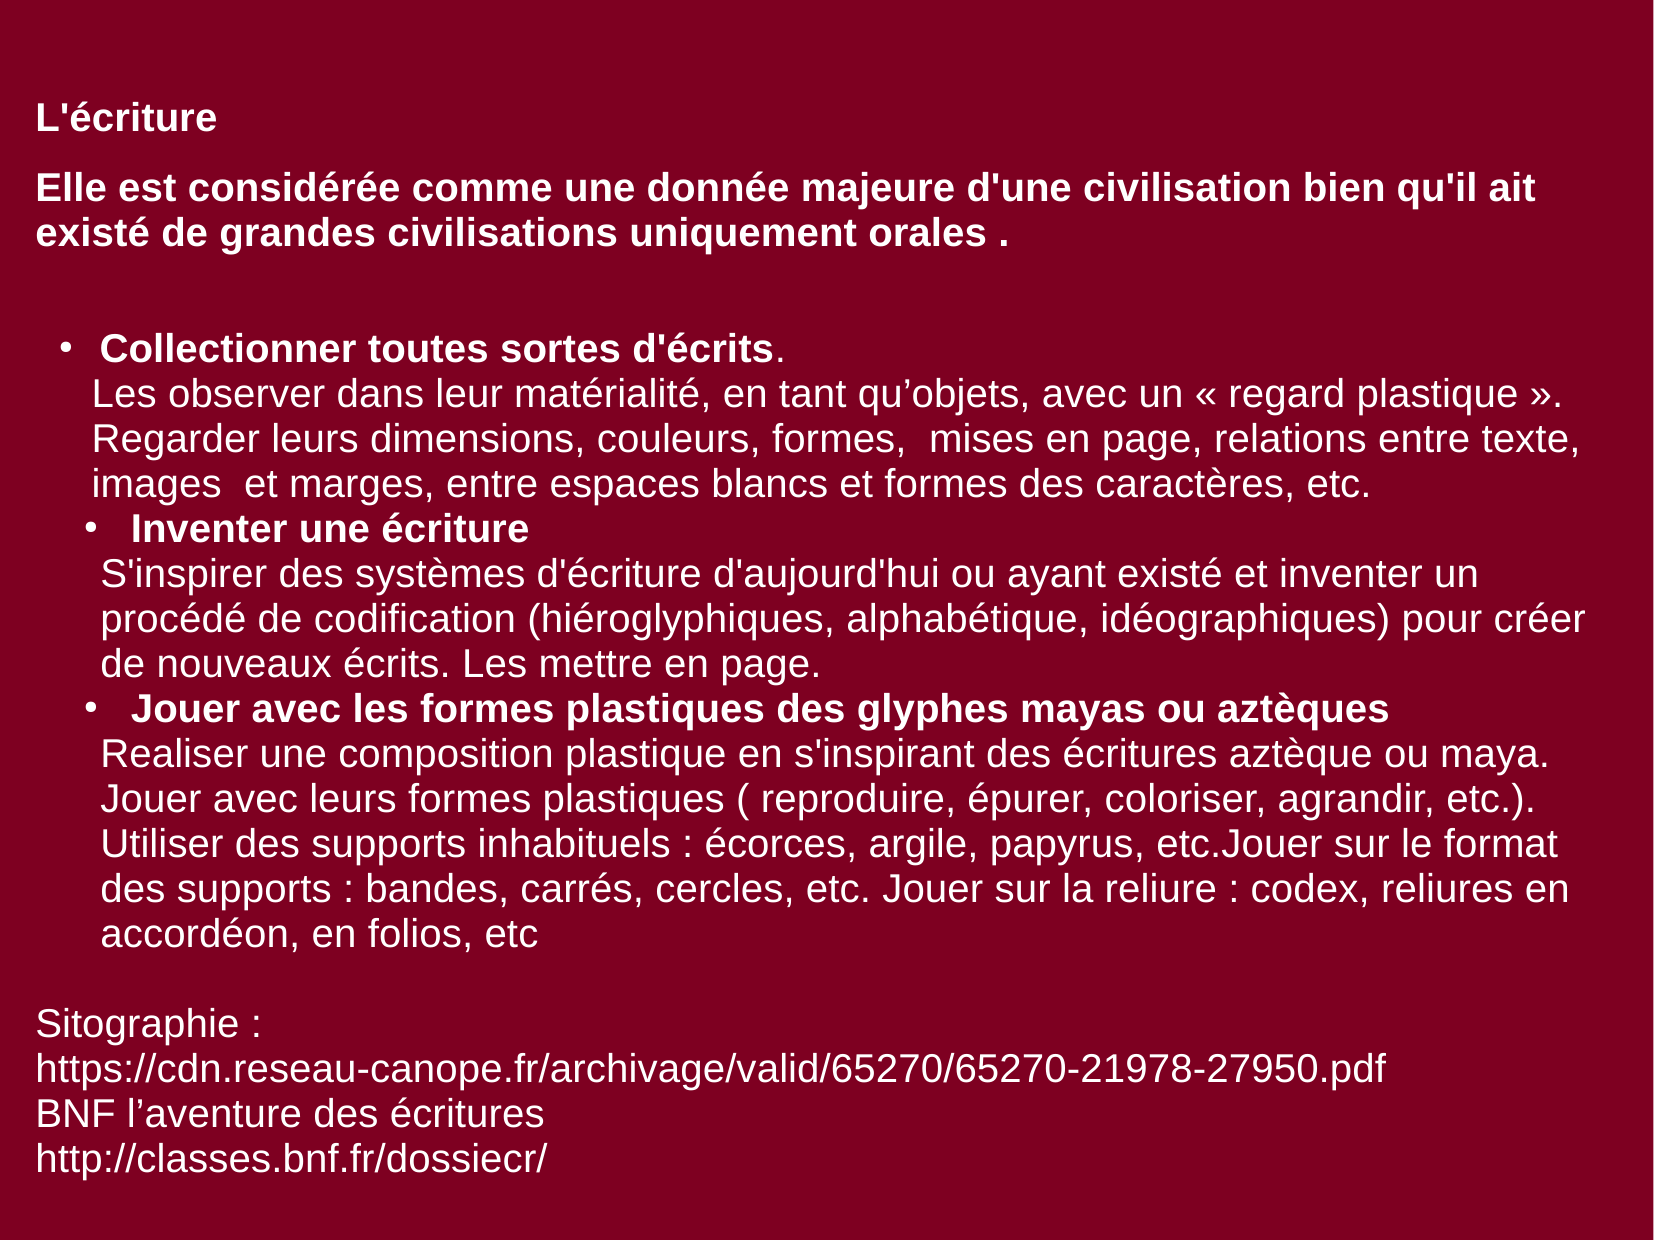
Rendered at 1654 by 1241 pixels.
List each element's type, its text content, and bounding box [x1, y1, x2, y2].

list L'écriture Elle est considérée comme une donnée majeure d'une civilisation bien qu'il ait existé de grandes civilisations uniquement orales . Collectionner toutes sortes d'écrits. Les observer dans leur matérialité, en tant qu’objets, avec un « regard plastique ». Regarder leurs dimensions, couleurs, formes, mises en page, relations entre texte, images et marges, entre espaces blancs et formes des caractères, etc. Inventer une écriture S'inspirer des systèmes d'écriture d'aujourd'hui ou ayant existé et inventer un procédé de codification (hiéroglyphiques, alphabétique, idéographiques) pour créer de nouveaux écrits. Les mettre en page. Jouer avec les formes plastiques des glyphes mayas ou aztèques Realiser une composition plastique en s'inspirant des écritures aztèque ou maya. Jouer avec leurs formes plastiques ( reproduire, épurer, coloriser, agrandir, etc.). Utiliser des supports inhabituels : écorces, argile, papyrus, etc.Jouer sur le format des supports : bandes, carrés, cercles, etc. Jouer sur la reliure : codex, reliures en accordéon, en folios, etc Sitographie : https://cdn.reseau-canope.fr/archivage/valid/65270/65270-21978-27950.pdf BNF l’aventure des écritures http://classes.bnf.fr/dossiecr/ [35, 94, 1619, 1193]
